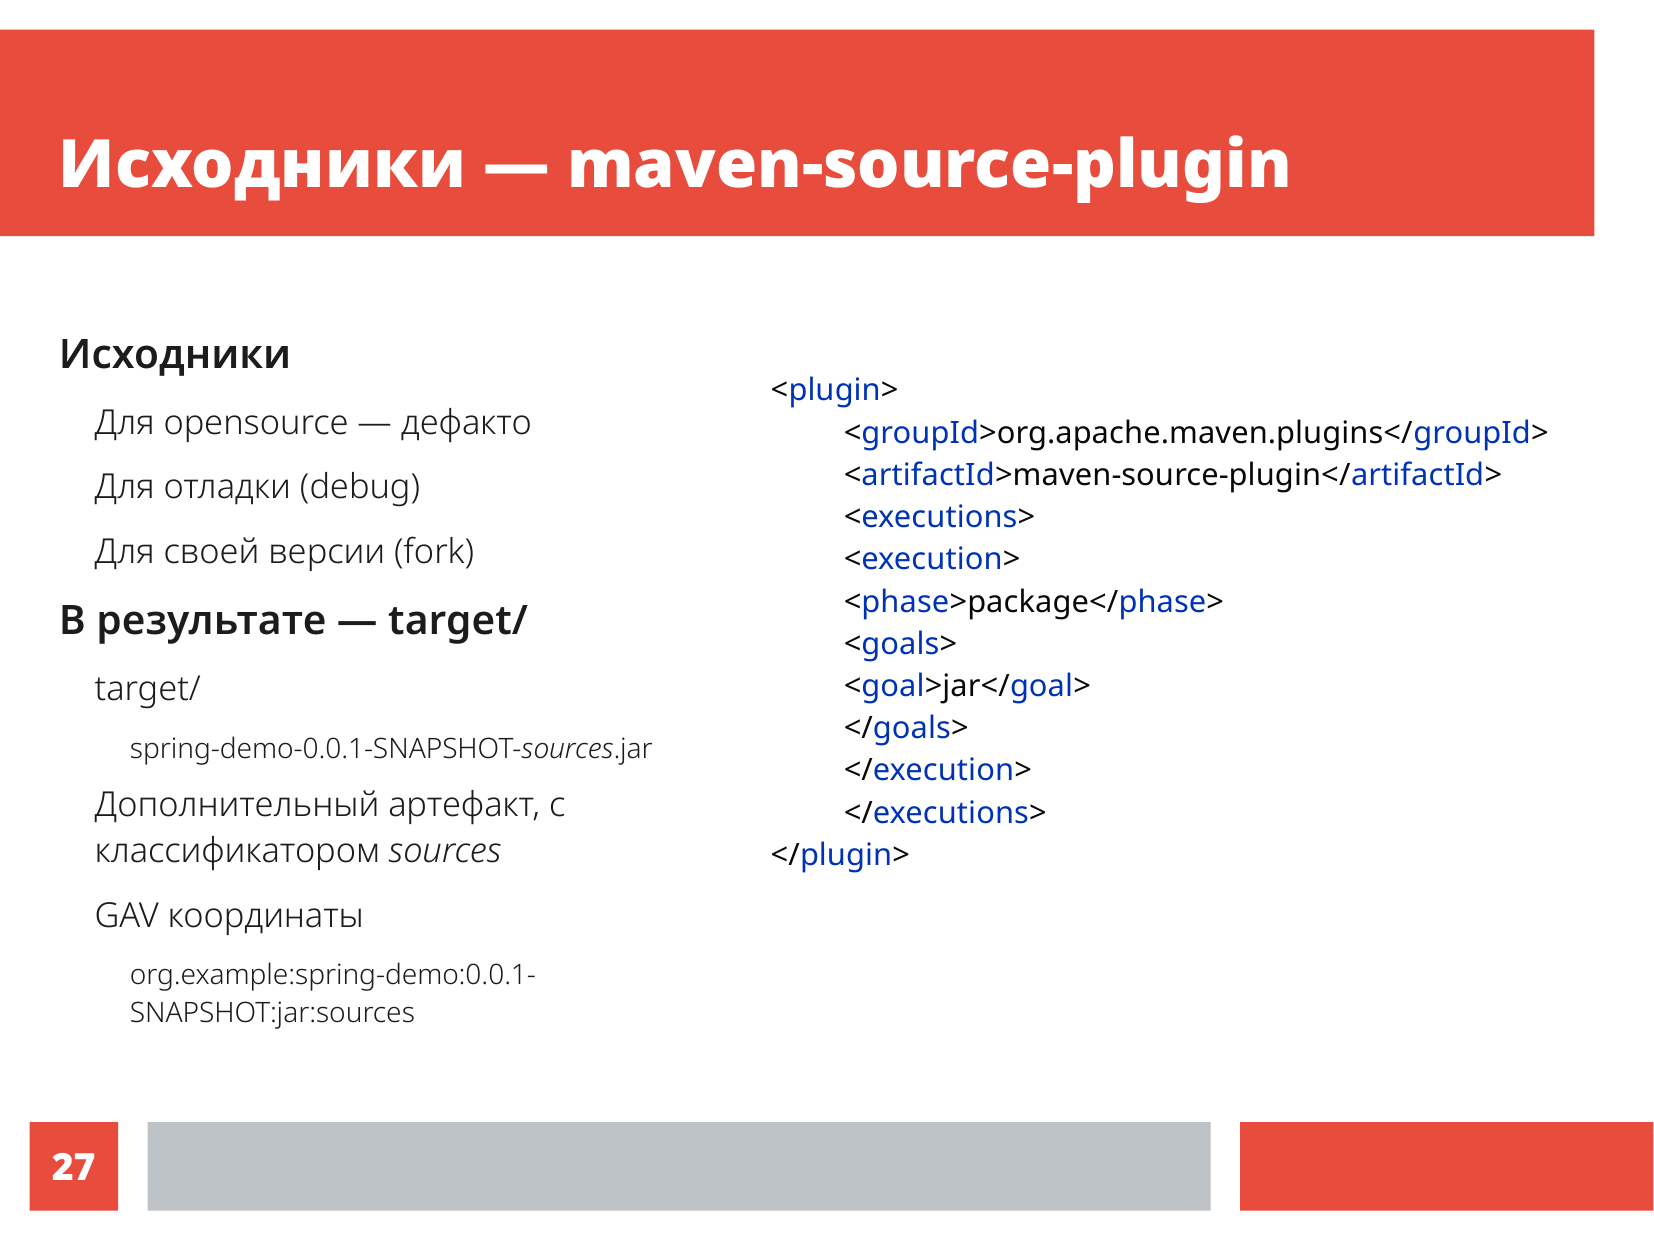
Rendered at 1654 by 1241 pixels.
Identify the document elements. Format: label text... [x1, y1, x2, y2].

text_box <plugin> <groupId>org.apache.maven.plugins</groupId> <artifactId>maven-source-plugin</artifactId> <executions> <execution> <phase>package</phase> <goals> <goal>jar</goal> </goals> </execution> </executions> </plugin> [755, 360, 1565, 886]
title Исходники — maven-source-plugin [59, 59, 1595, 207]
list Исходники Для opensource — дефакто Для отладки (debug) Для своей версии (fork) В результате — target/ target/ spring-demo-0.0.1-SNAPSHOT-sources.jar Дополнительный артефакт, с классификатором sources GAV координаты org.example:spring-demo:0.0.1-SNAPSHOT:jar:sources [59, 324, 804, 1093]
